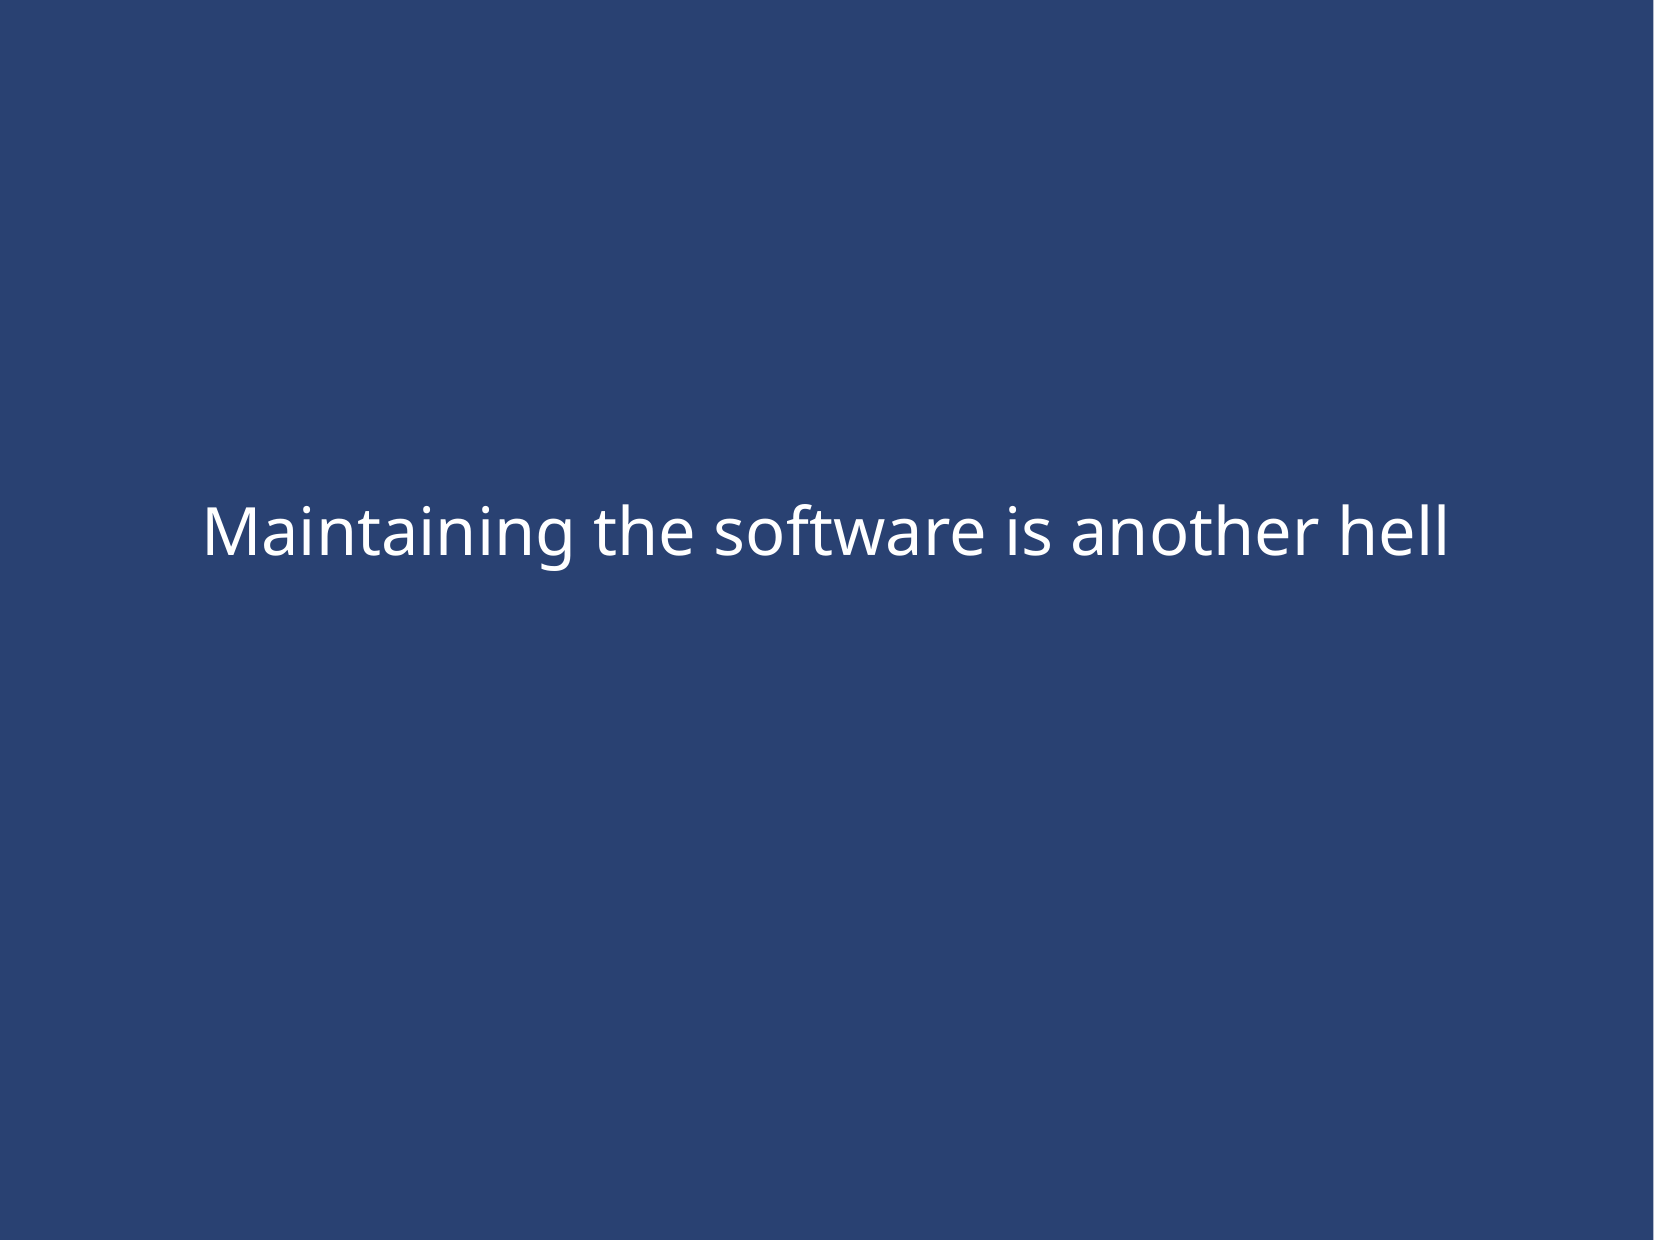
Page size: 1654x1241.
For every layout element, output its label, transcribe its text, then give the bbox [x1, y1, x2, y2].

subtitle Maintaining the software is another hell [82, 49, 1571, 1109]
